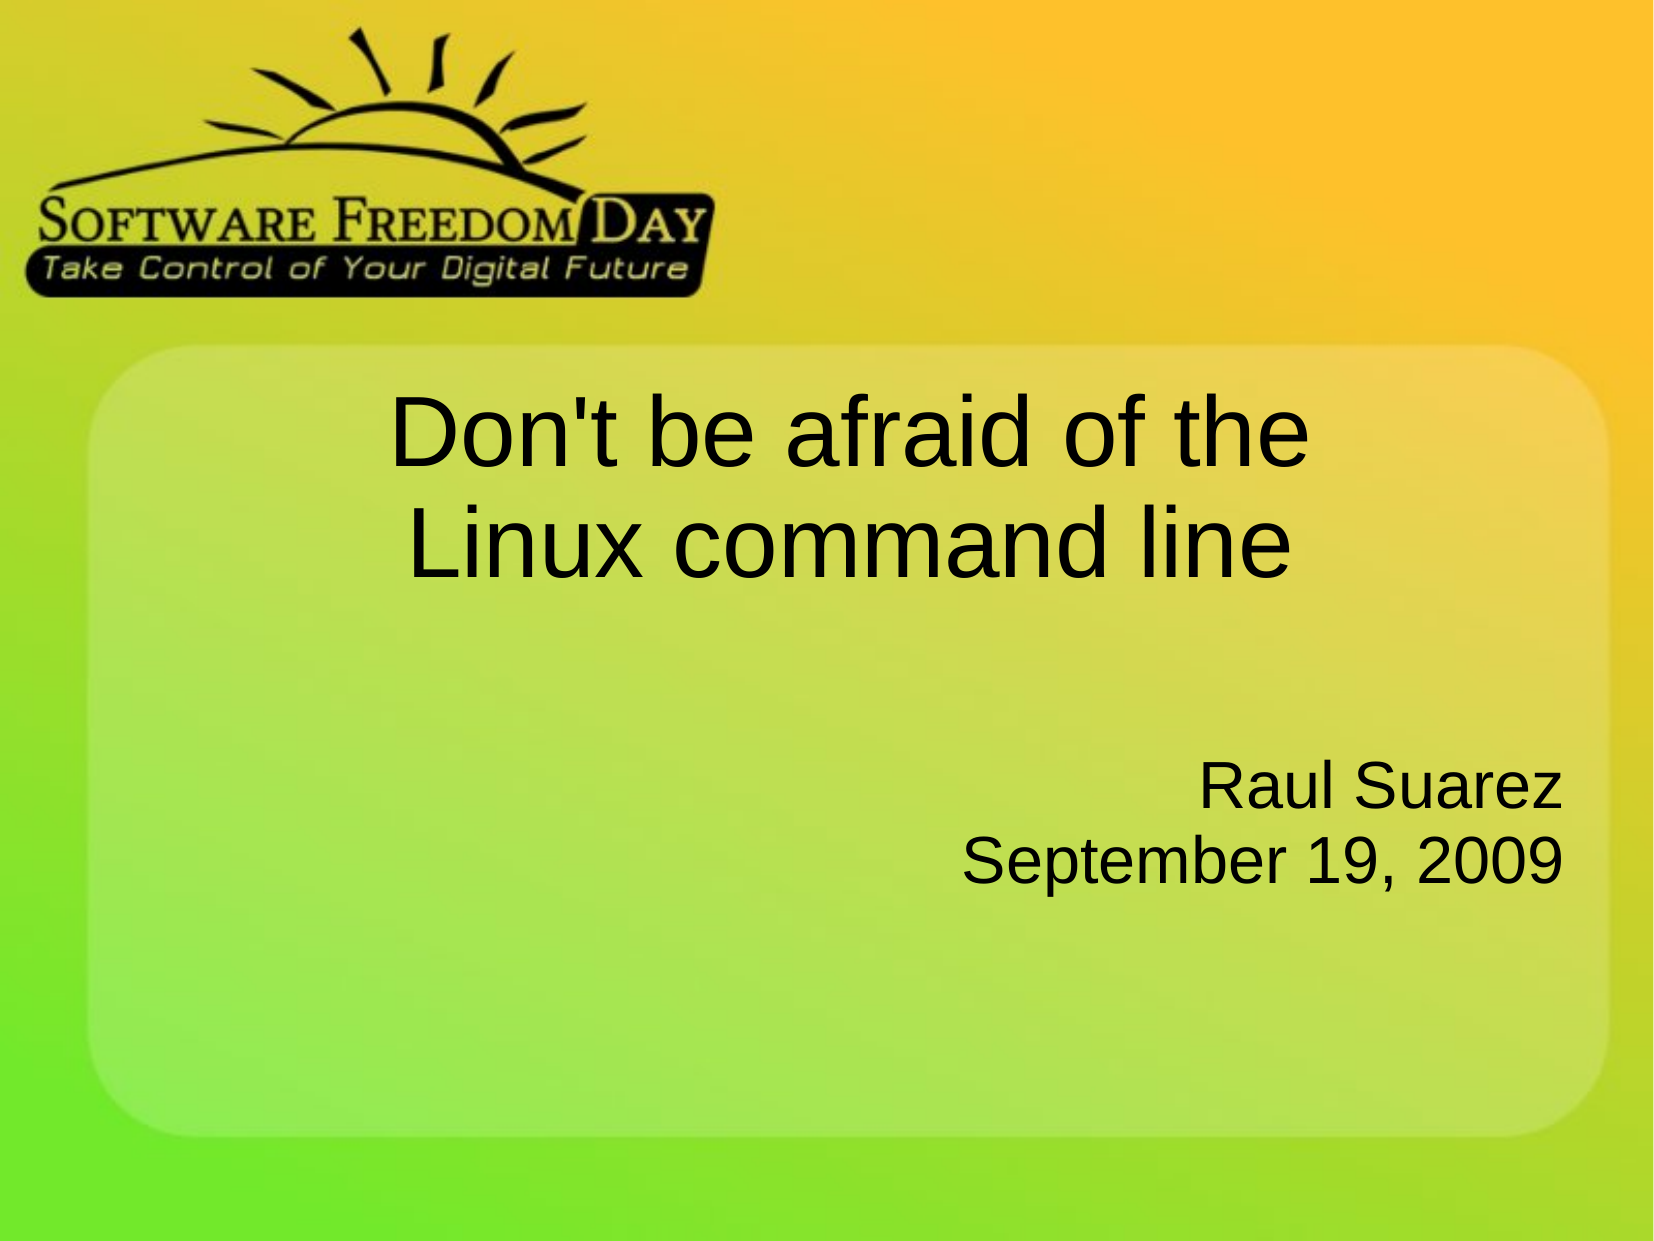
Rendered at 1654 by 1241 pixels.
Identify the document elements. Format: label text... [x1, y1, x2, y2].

title Don't be afraid of the Linux command line [135, 375, 1565, 600]
subtitle Raul Suarez September 19, 2009 [147, 561, 1565, 1085]
picture [0, 0, 1654, 1241]
